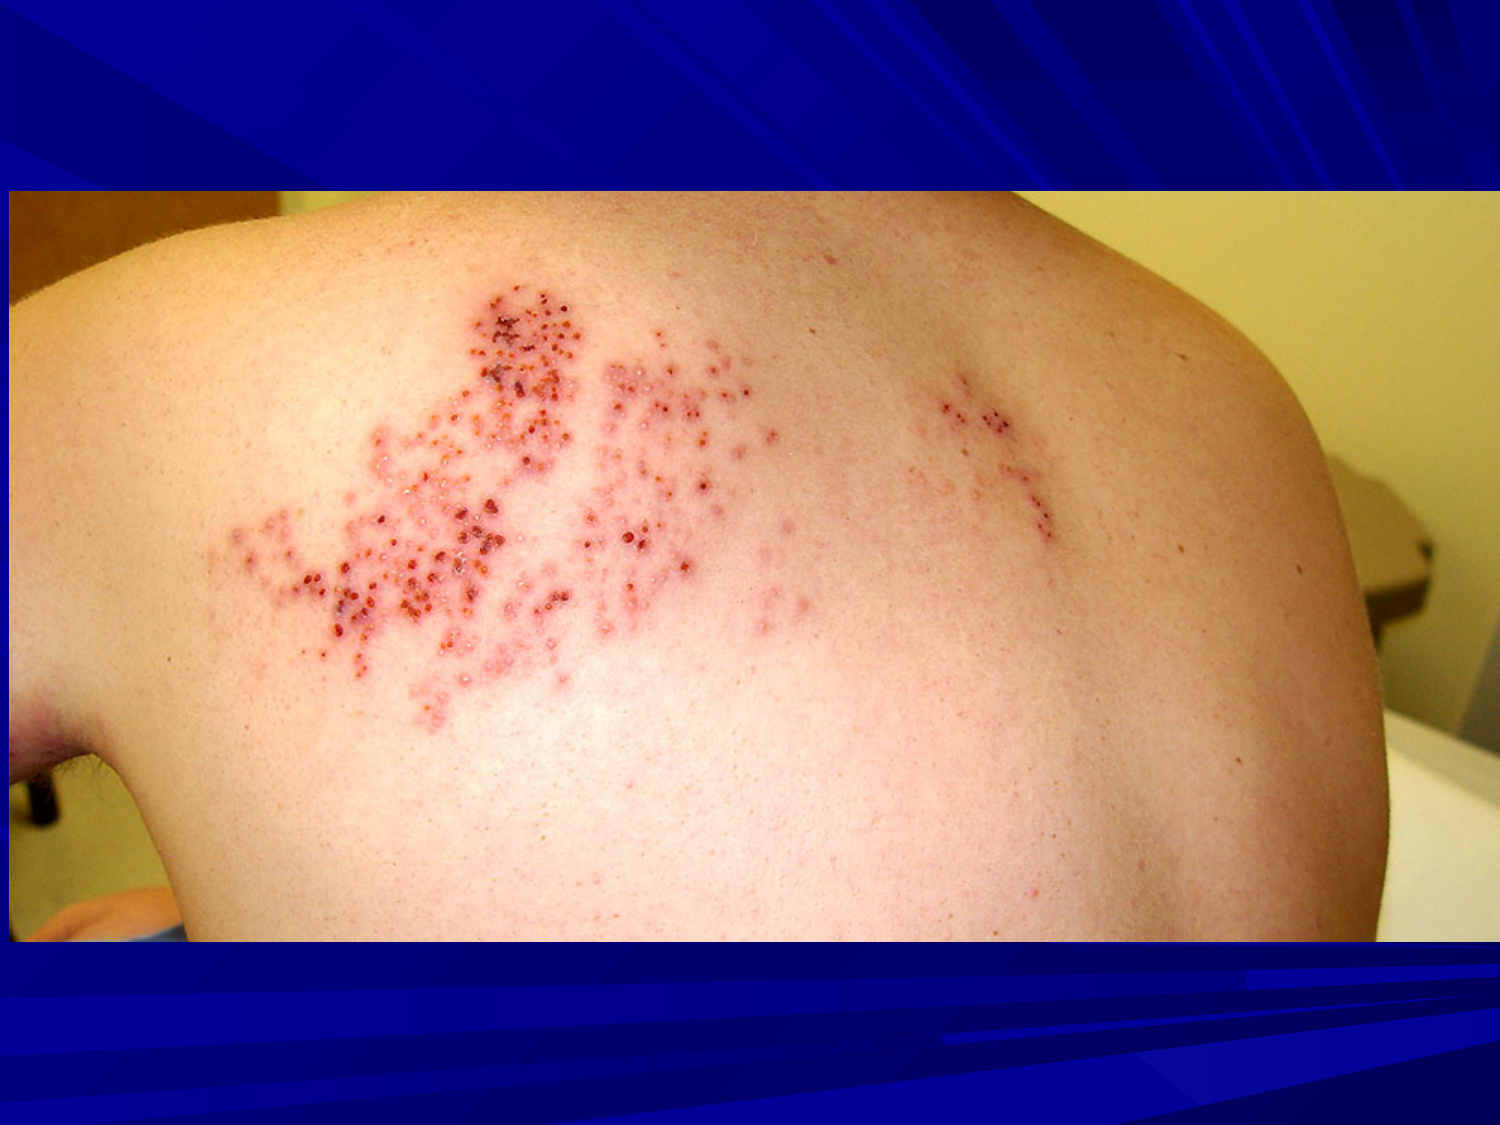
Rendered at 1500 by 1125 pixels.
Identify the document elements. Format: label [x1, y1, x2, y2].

picture [9, 191, 1500, 942]
